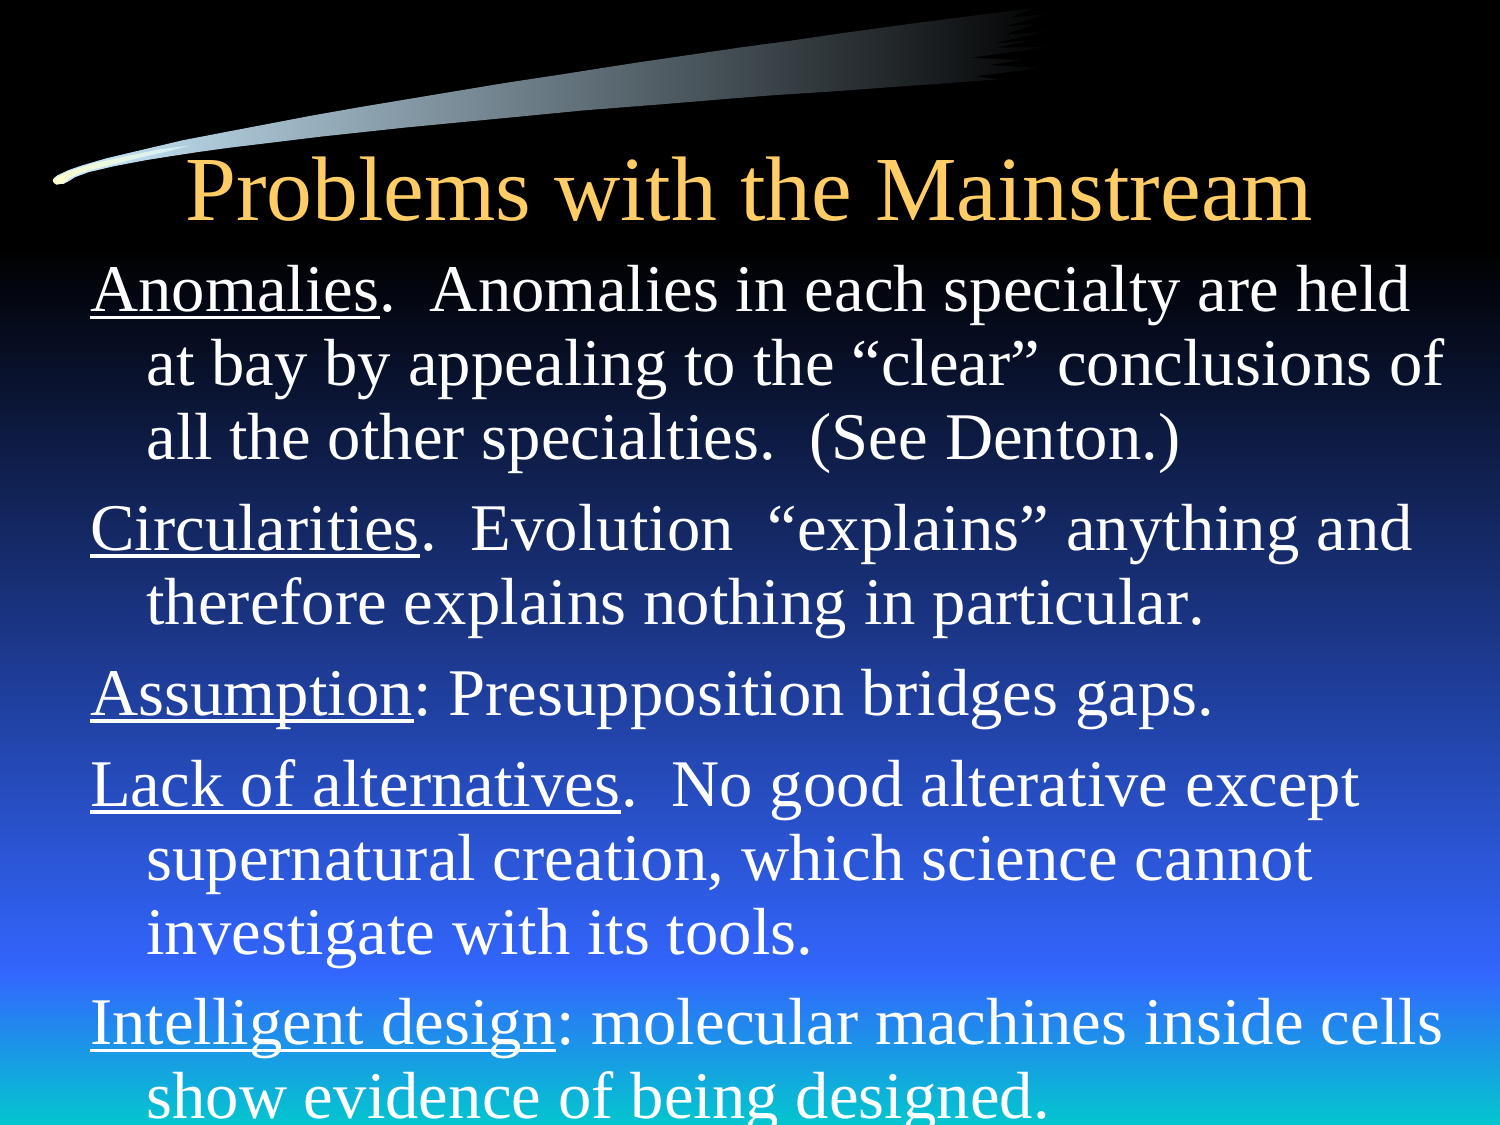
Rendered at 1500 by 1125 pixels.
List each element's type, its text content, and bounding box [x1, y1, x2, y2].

title Problems with the Mainstream [112, 95, 1388, 244]
list Anomalies. Anomalies in each specialty are held at bay by appealing to the “clear” conclusions of all the other specialties. (See Denton.) Circularities. Evolution “explains” anything and therefore explains nothing in particular. Assumption: Presupposition bridges gaps. Lack of alternatives. No good alterative except supernatural creation, which science cannot investigate with its tools. Intelligent design: molecular machines inside cells show evidence of being designed. [75, 244, 1488, 1125]
